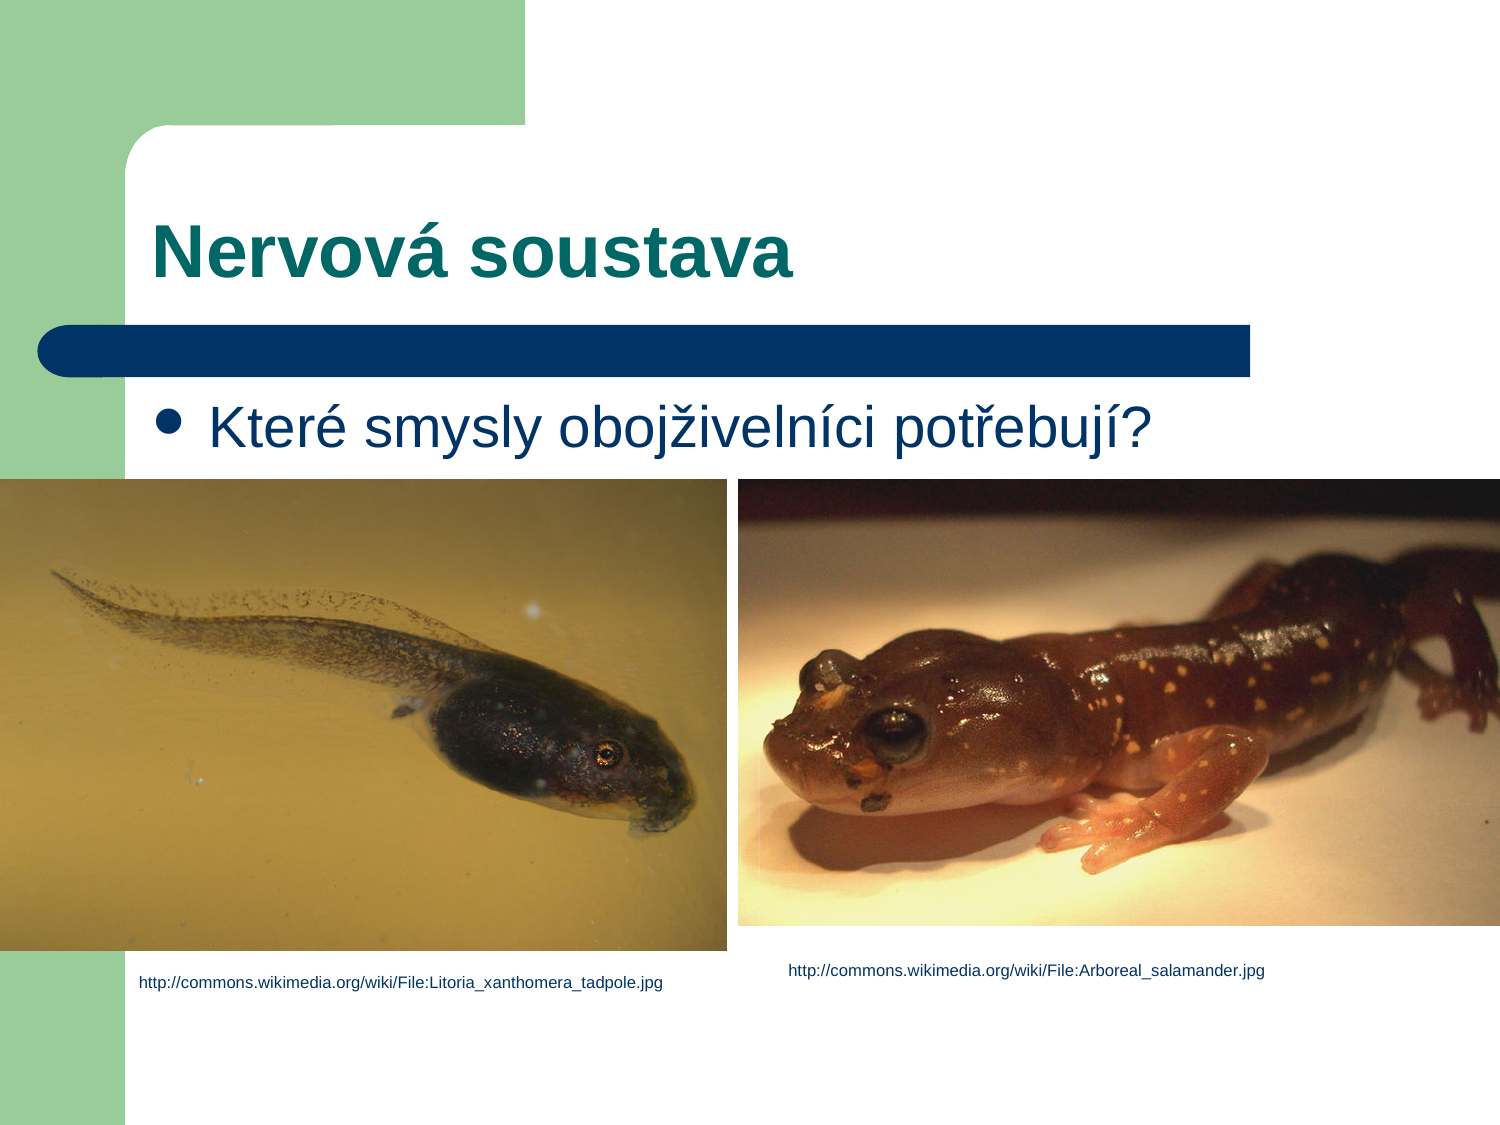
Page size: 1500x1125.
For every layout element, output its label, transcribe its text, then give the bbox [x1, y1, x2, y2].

title Nervová soustava [136, 136, 1414, 301]
text_box http://commons.wikimedia.org/wiki/File:Arboreal_salamander.jpg [773, 952, 1318, 988]
picture [0, 479, 727, 951]
picture [738, 479, 1500, 926]
text_box http://commons.wikimedia.org/wiki/File:Litoria_xanthomera_tadpole.jpg [123, 964, 709, 1000]
list Které smysly obojživelníci potřebují? [137, 387, 1400, 999]
